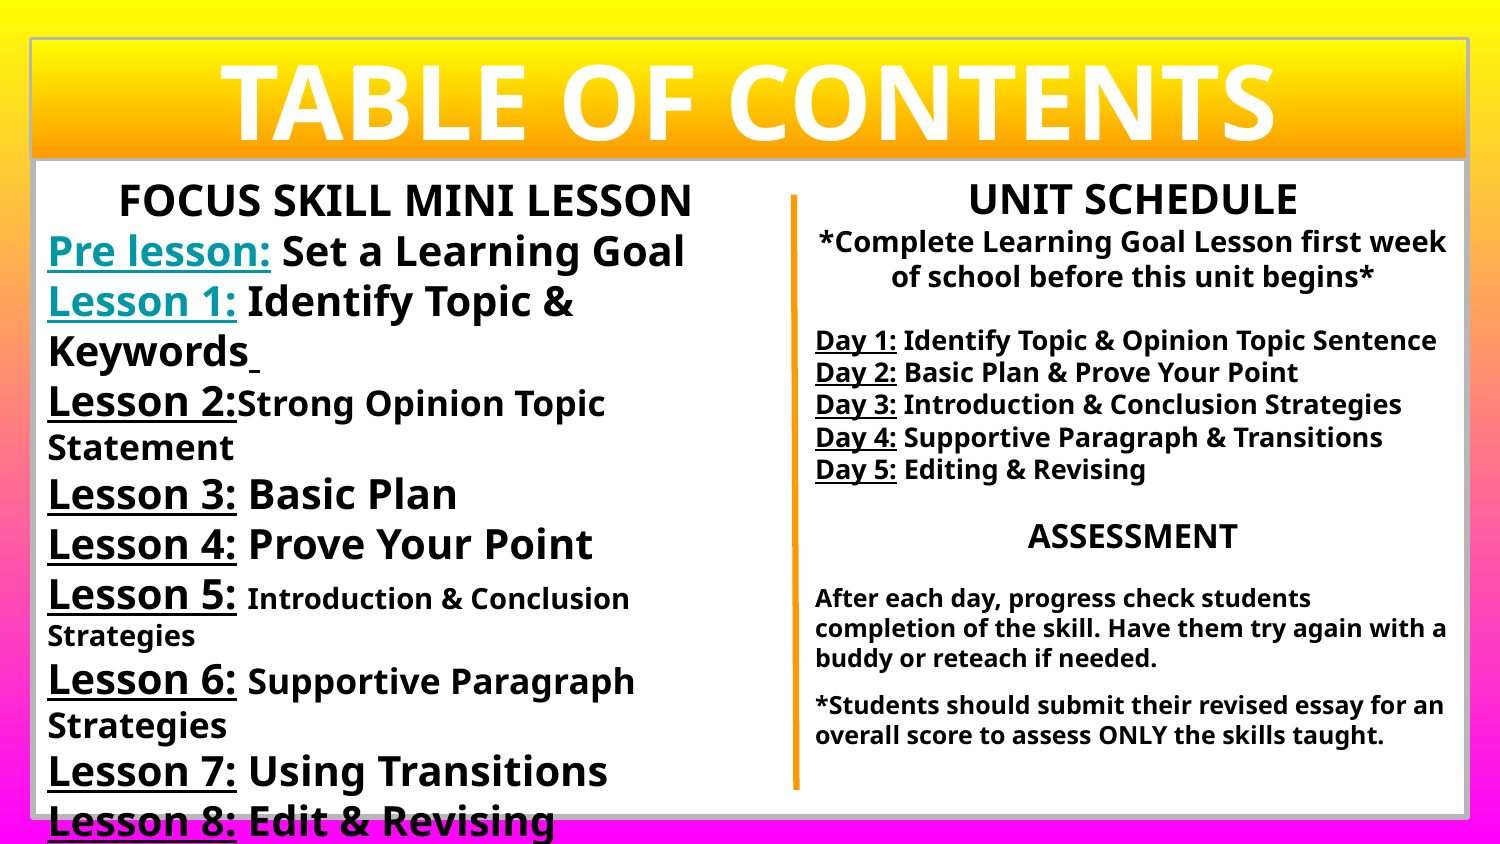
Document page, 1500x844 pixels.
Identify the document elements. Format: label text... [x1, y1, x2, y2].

text_box FOCUS SKILL MINI LESSON Pre lesson: Set a Learning Goal Lesson 1: Identify Topic & Keywords Lesson 2:Strong Opinion Topic Statement Lesson 3: Basic Plan Lesson 4: Prove Your Point Lesson 5: Introduction & Conclusion Strategies Lesson 6: Supportive Paragraph Strategies Lesson 7: Using Transitions Lesson 8: Edit & Revising [32, 157, 780, 817]
text_box UNIT SCHEDULE *Complete Learning Goal Lesson first week of school before this unit begins* Day 1: Identify Topic & Opinion Topic Sentence Day 2: Basic Plan & Prove Your Point Day 3: Introduction & Conclusion Strategies Day 4: Supportive Paragraph & Transitions Day 5: Editing & Revising ASSESSMENT After each day, progress check students completion of the skill. Have them try again with a buddy or reteach if needed. *Students should submit their revised essay for an overall score to assess ONLY the skills taught. [800, 157, 1466, 817]
text_box TABLE OF CONTENTS [32, 40, 1466, 158]
text_box [780, 158, 800, 817]
